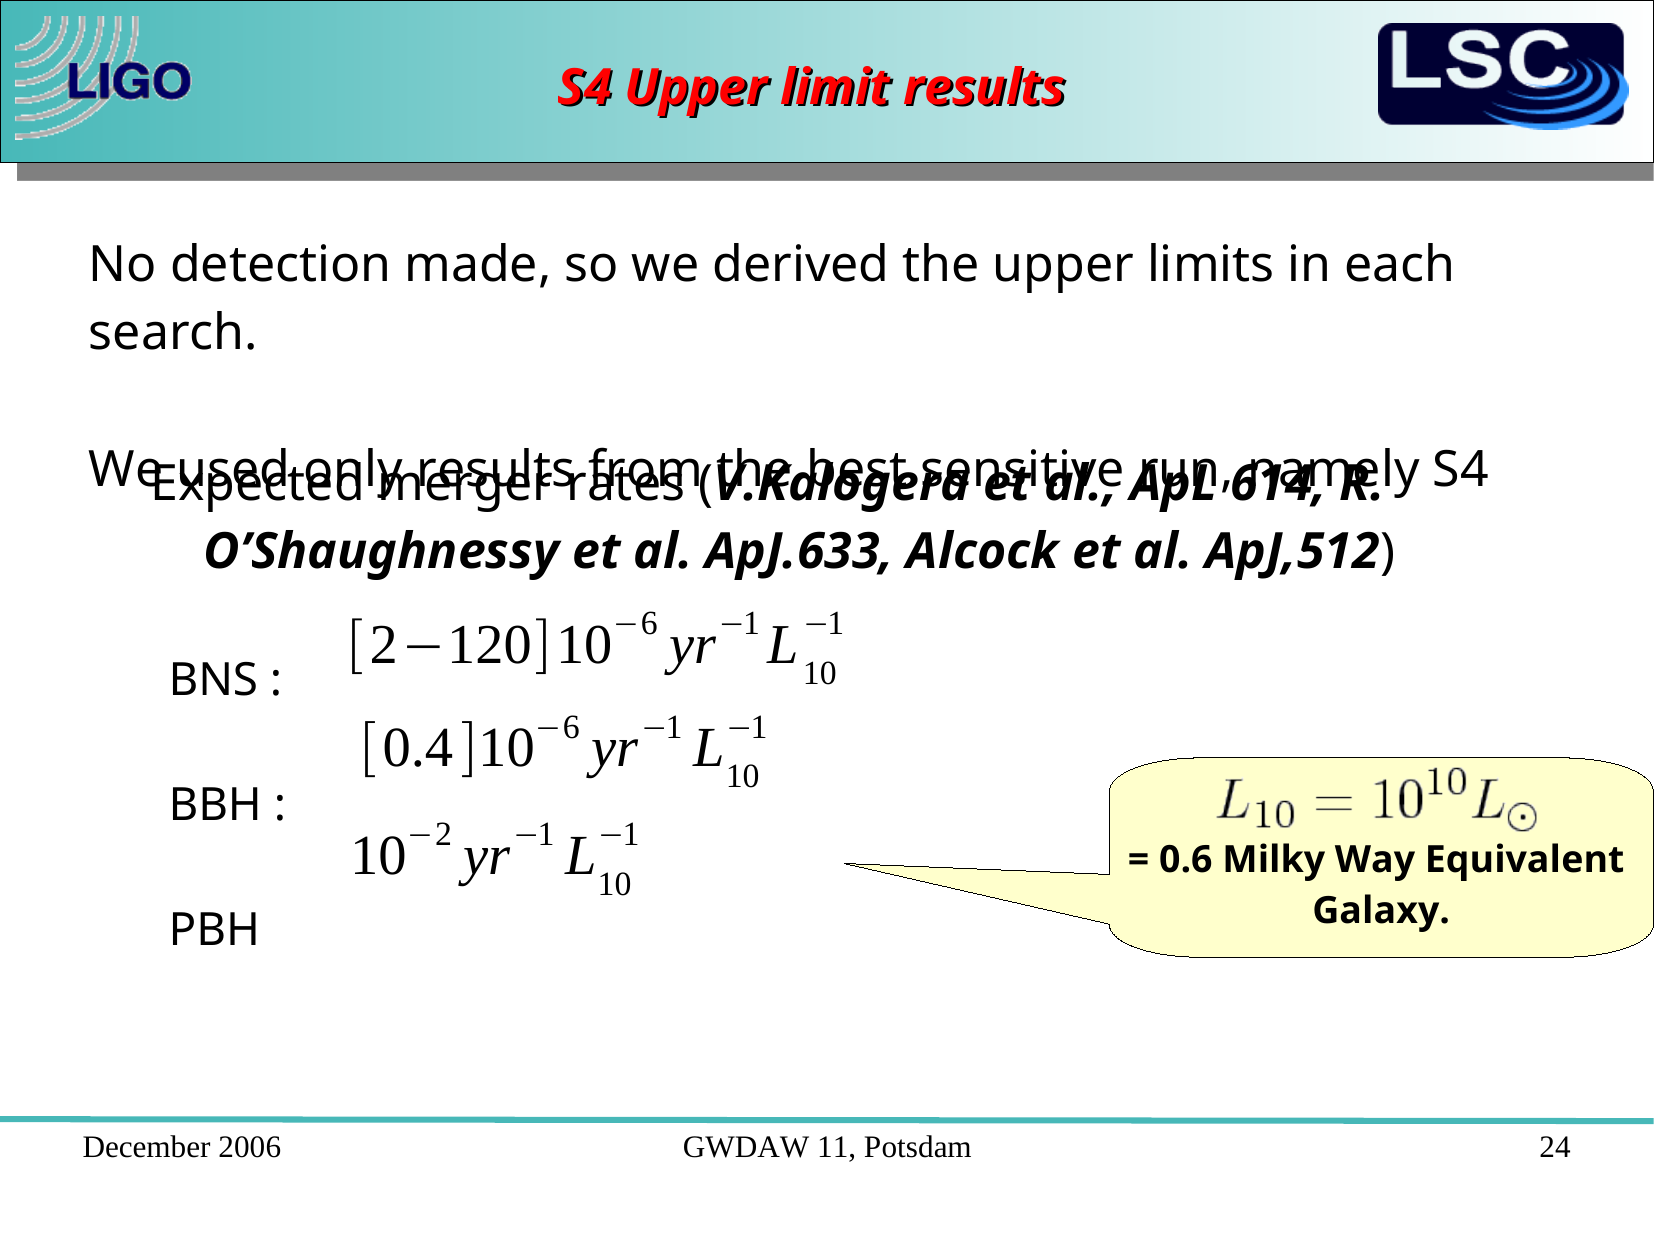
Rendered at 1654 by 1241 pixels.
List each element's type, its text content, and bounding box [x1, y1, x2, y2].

picture [1378, 23, 1629, 130]
text_box S4 Upper limit results [542, 43, 1126, 147]
chart [334, 596, 859, 694]
picture [15, 16, 192, 140]
picture [1213, 766, 1548, 834]
chart [347, 699, 783, 798]
text_box Expected merger rates (V.Kalogera et al., ApL 614, R. O’Shaughnessy et al. ApJ.633, Alcock et al. ApJ,512) BNS : BBH : PBH [118, 439, 1536, 910]
chart [335, 806, 654, 906]
text_box No detection made, so we derived the upper limits in each search. We used only results from the best sensitive run, namely S4 [74, 220, 1606, 417]
text_box = 0.6 Milky Way Equivalent Galaxy. [844, 757, 1654, 958]
